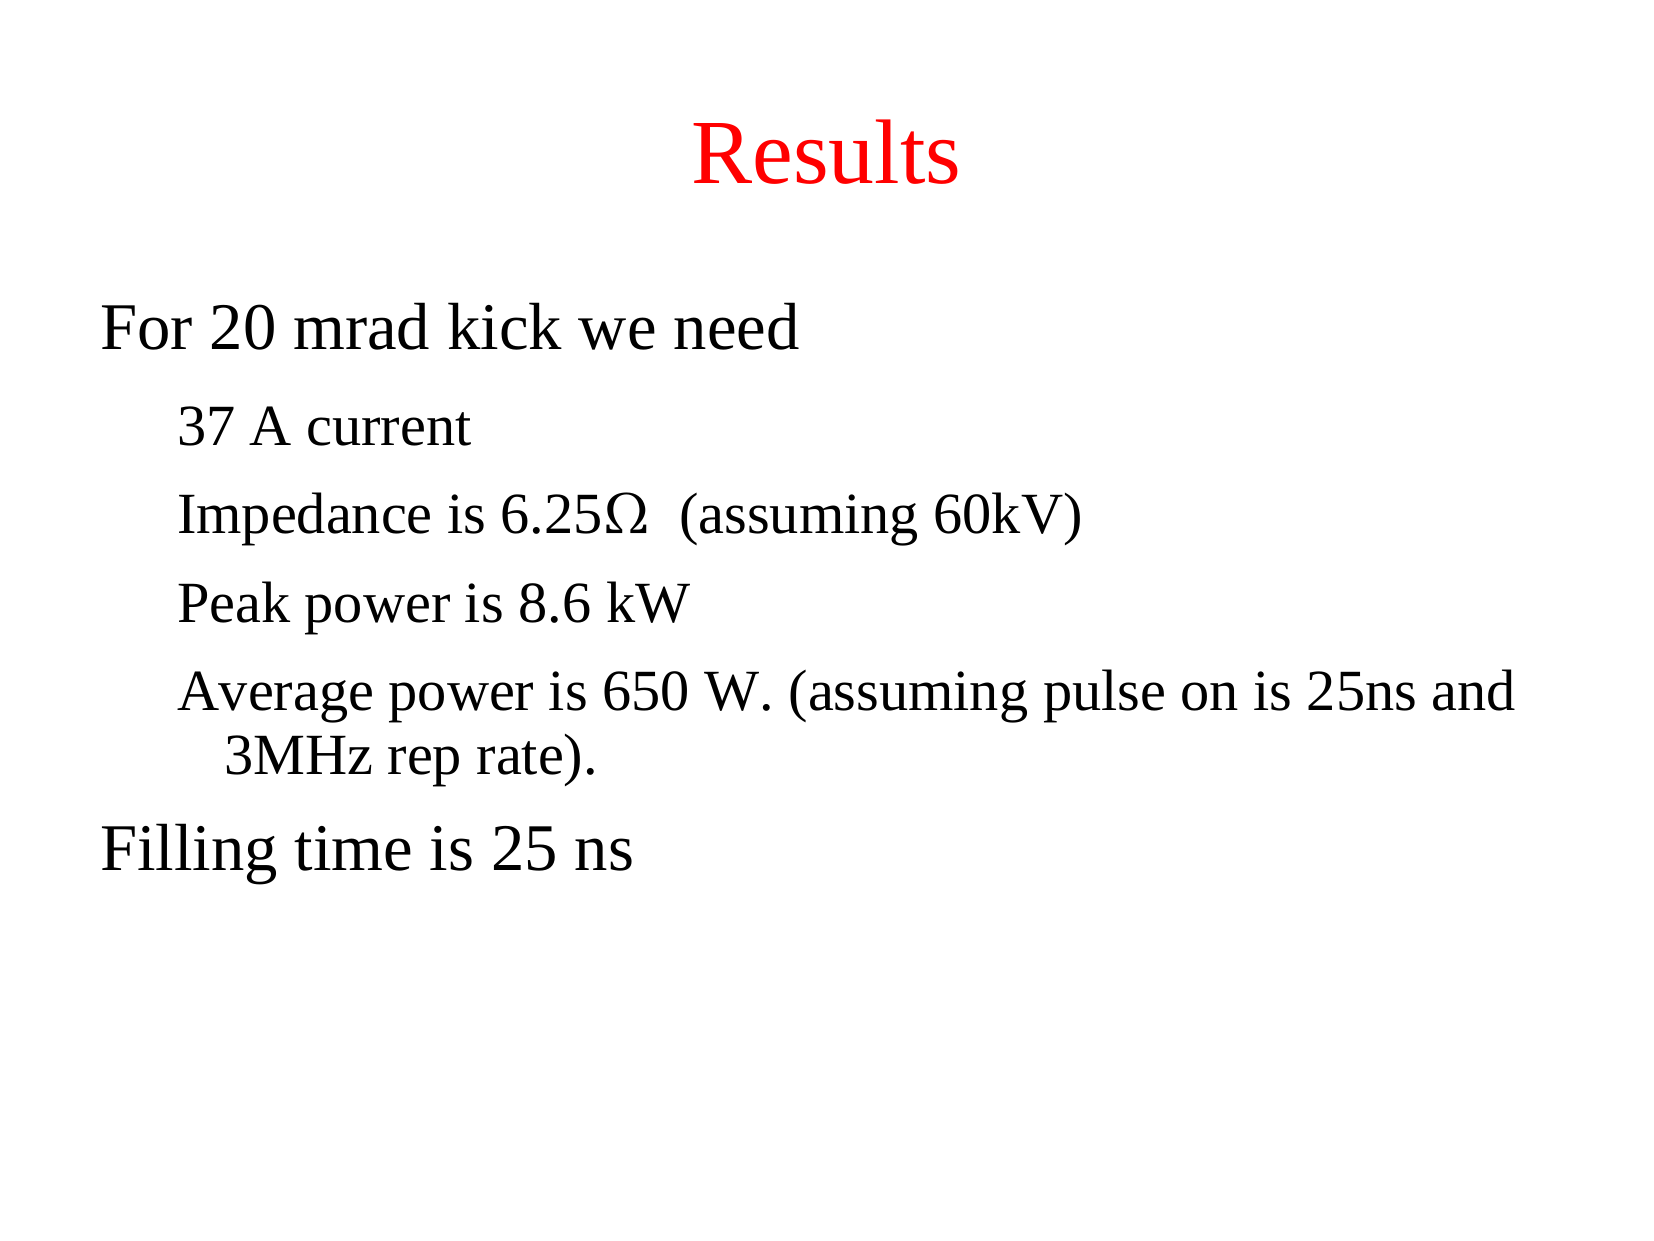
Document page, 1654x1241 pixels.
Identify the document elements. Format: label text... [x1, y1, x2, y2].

title Results [82, 49, 1571, 257]
list For 20 mrad kick we need 37 A current Impedance is 6.25 (assuming 60kV) Peak power is 8.6 kW Average power is 650 W. (assuming pulse on is 25ns and 3MHz rep rate). Filling time is 25 ns [82, 290, 1571, 1094]
